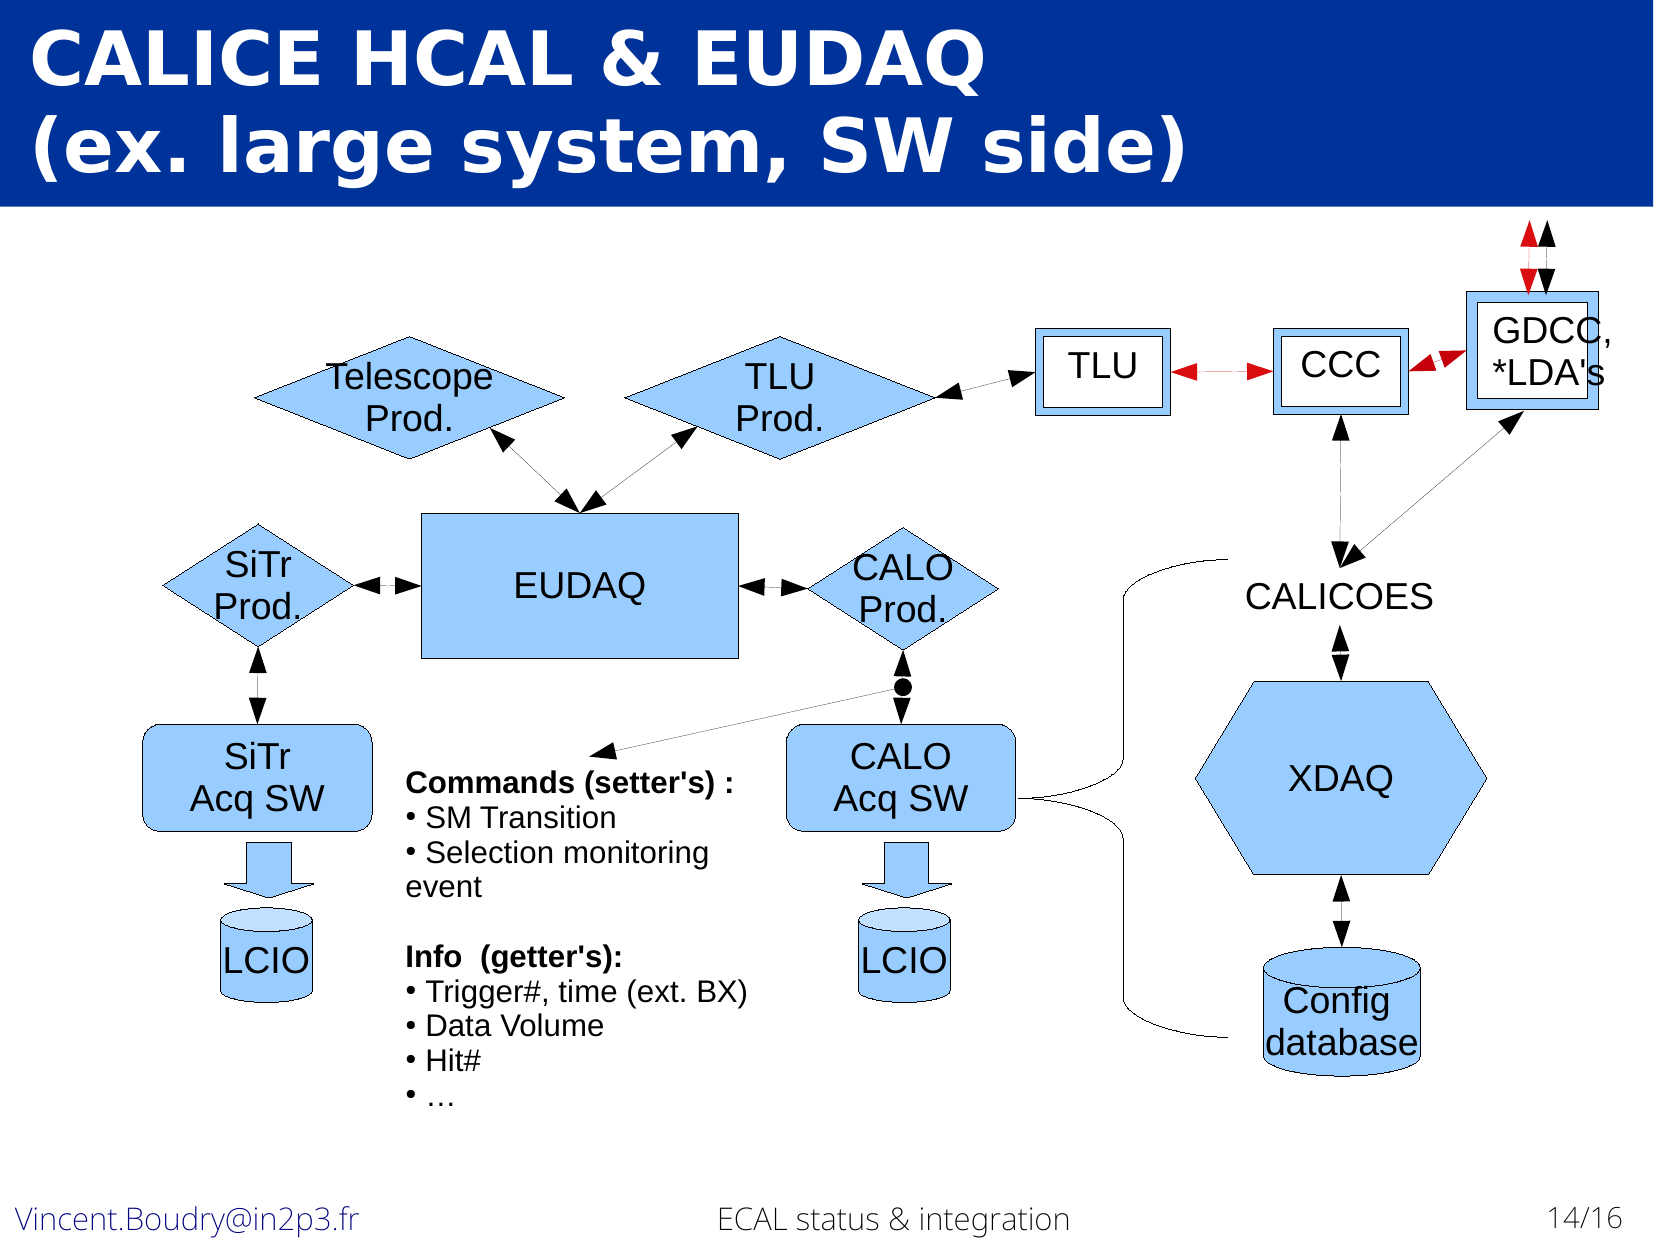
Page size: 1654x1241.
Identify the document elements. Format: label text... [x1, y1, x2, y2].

text_box CALO Acq SW [786, 724, 1016, 832]
text_box [862, 842, 952, 898]
text_box GDCC, *LDA's [1466, 291, 1599, 410]
text_box EUDAQ [421, 513, 739, 659]
text_box [224, 842, 314, 898]
text_box GDCC, *LDA's [1587, 340, 1599, 383]
text_box SiTr Prod. [162, 523, 354, 647]
text_box LCIO [220, 921, 313, 1003]
text_box Config database [1263, 947, 1421, 1077]
title CALICE HCAL & EUDAQ (ex. large system, SW side) [29, 7, 1654, 200]
text_box TLU [1035, 328, 1171, 416]
text_box Commands (setter's) : SM Transition Selection monitoring event Info (getter's): Trigger#, time (ext. BX) Data Volume Hit# … [390, 758, 766, 1121]
text_box XDAQ [1195, 681, 1487, 875]
text_box LCIO [858, 920, 951, 1003]
text_box SiTr Acq SW [142, 724, 373, 832]
text_box GDCC, *LDA's [1587, 320, 1599, 340]
text_box CALO Prod. [808, 527, 999, 650]
text_box CCC [1273, 328, 1409, 415]
text_box TLU Prod. [624, 336, 935, 460]
text_box CALICOES [1230, 568, 1450, 625]
text_box Telescope Prod. [254, 336, 565, 459]
